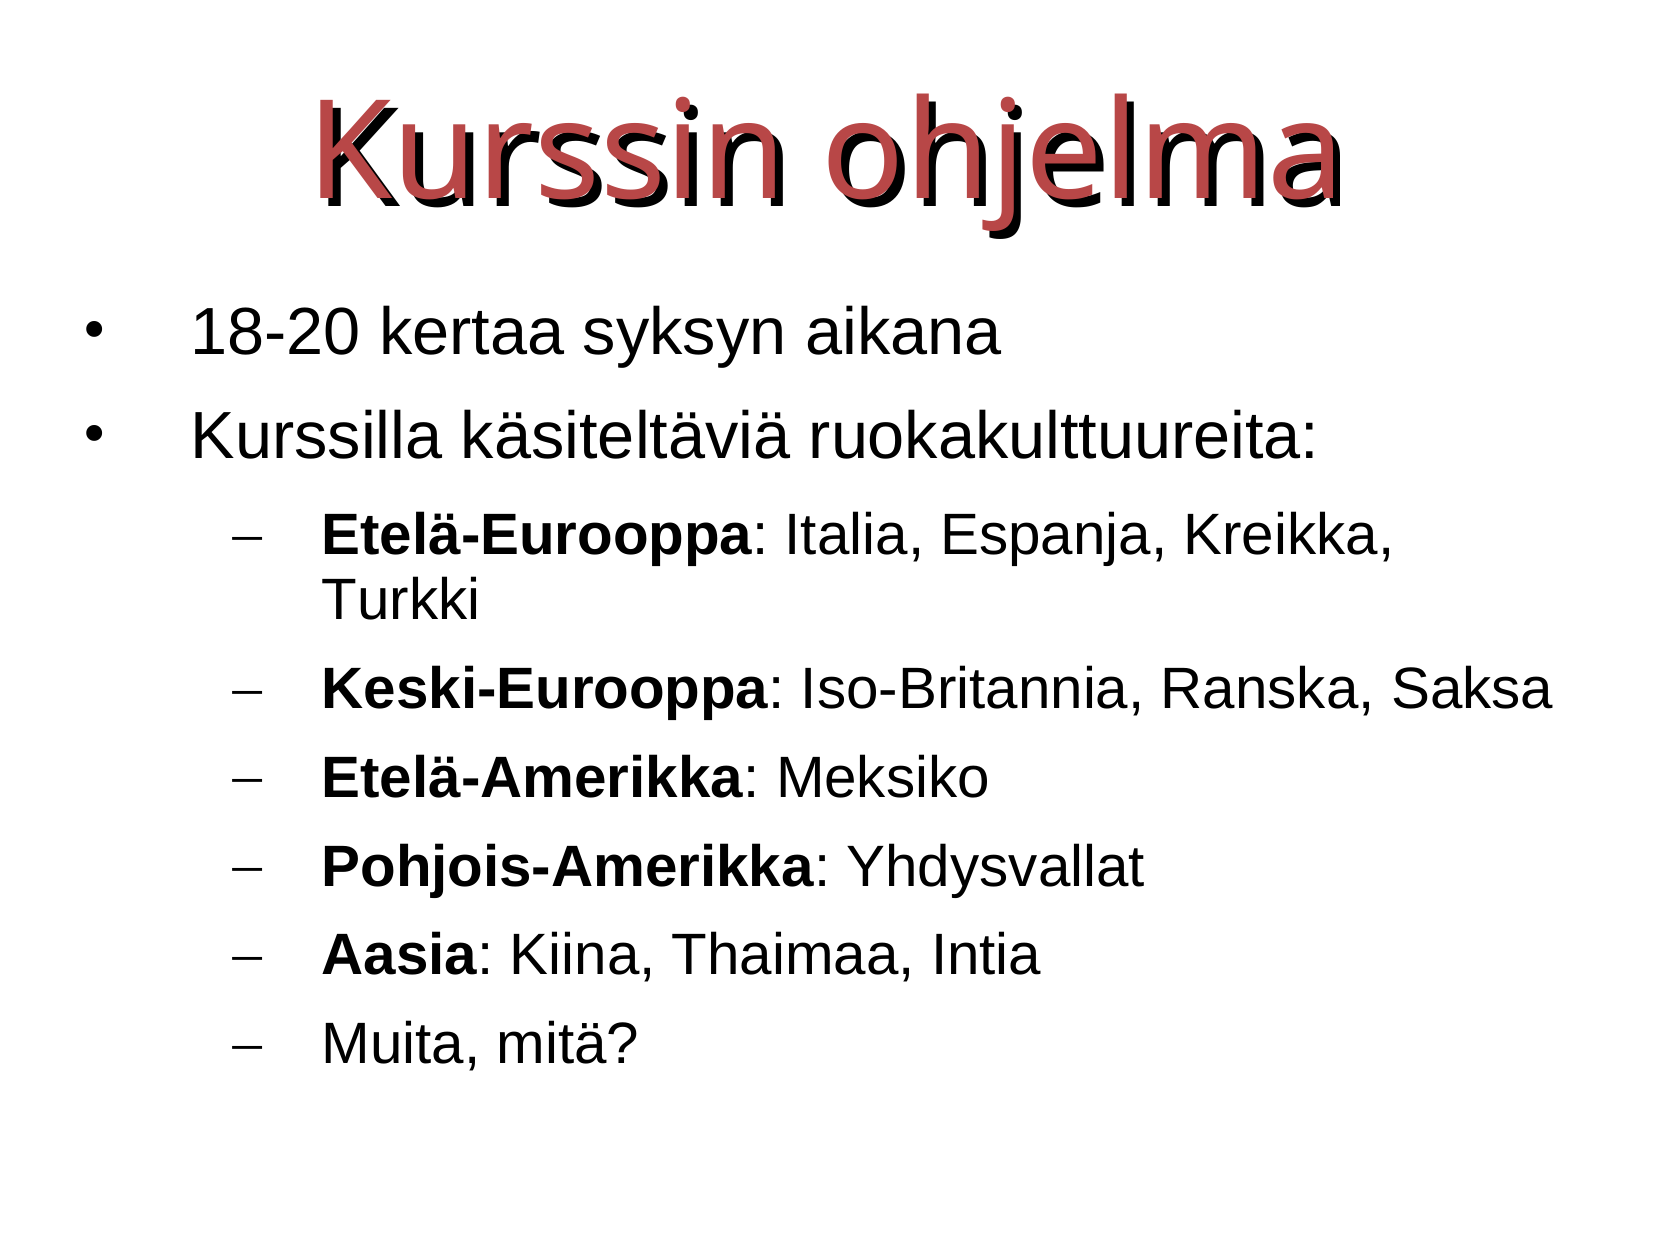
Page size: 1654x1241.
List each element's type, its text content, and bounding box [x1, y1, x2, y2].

text_box 18-20 kertaa syksyn aikana Kurssilla käsiteltäviä ruokakulttuureita: Etelä-Eurooppa: Italia, Espanja, Kreikka, Turkki Keski-Eurooppa: Iso-Britannia, Ranska, Saksa Etelä-Amerikka: Meksiko Pohjois-Amerikka: Yhdysvallat Aasia: Kiina, Thaimaa, Intia Muita, mitä? [82, 290, 1571, 1099]
text_box Kurssin ohjelma [82, 56, 1571, 249]
